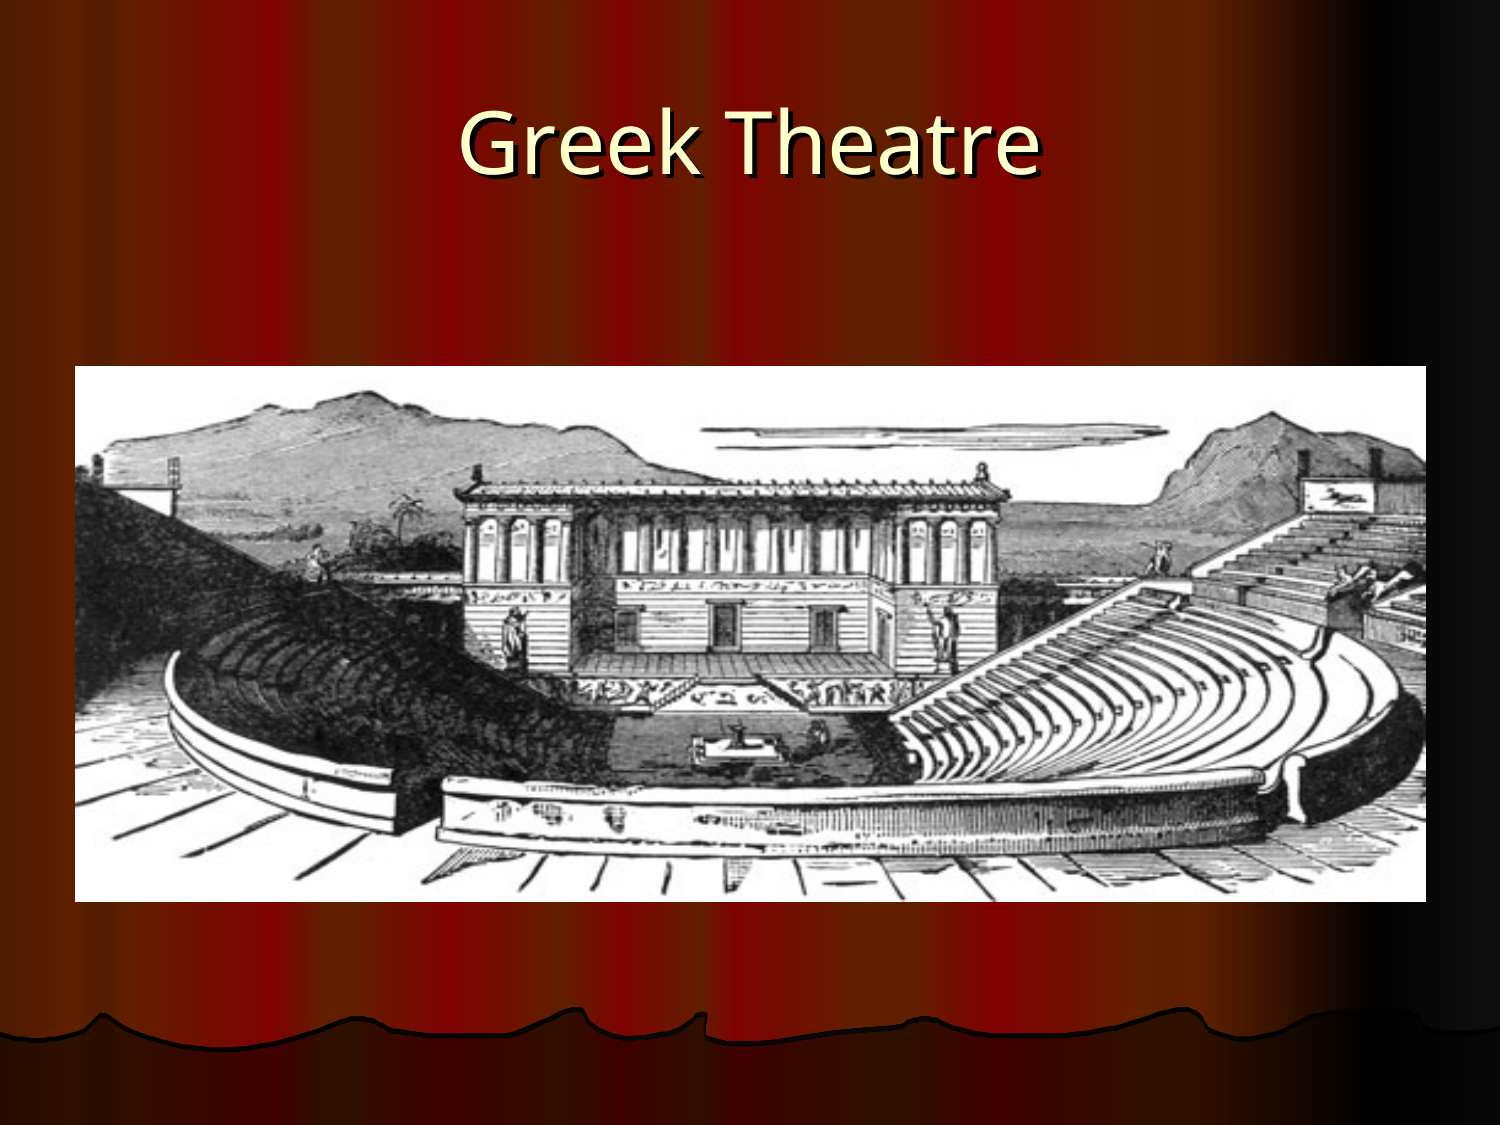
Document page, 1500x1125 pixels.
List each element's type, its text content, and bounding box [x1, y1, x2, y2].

picture [75, 262, 1426, 1006]
title Greek Theatre [75, 45, 1426, 233]
